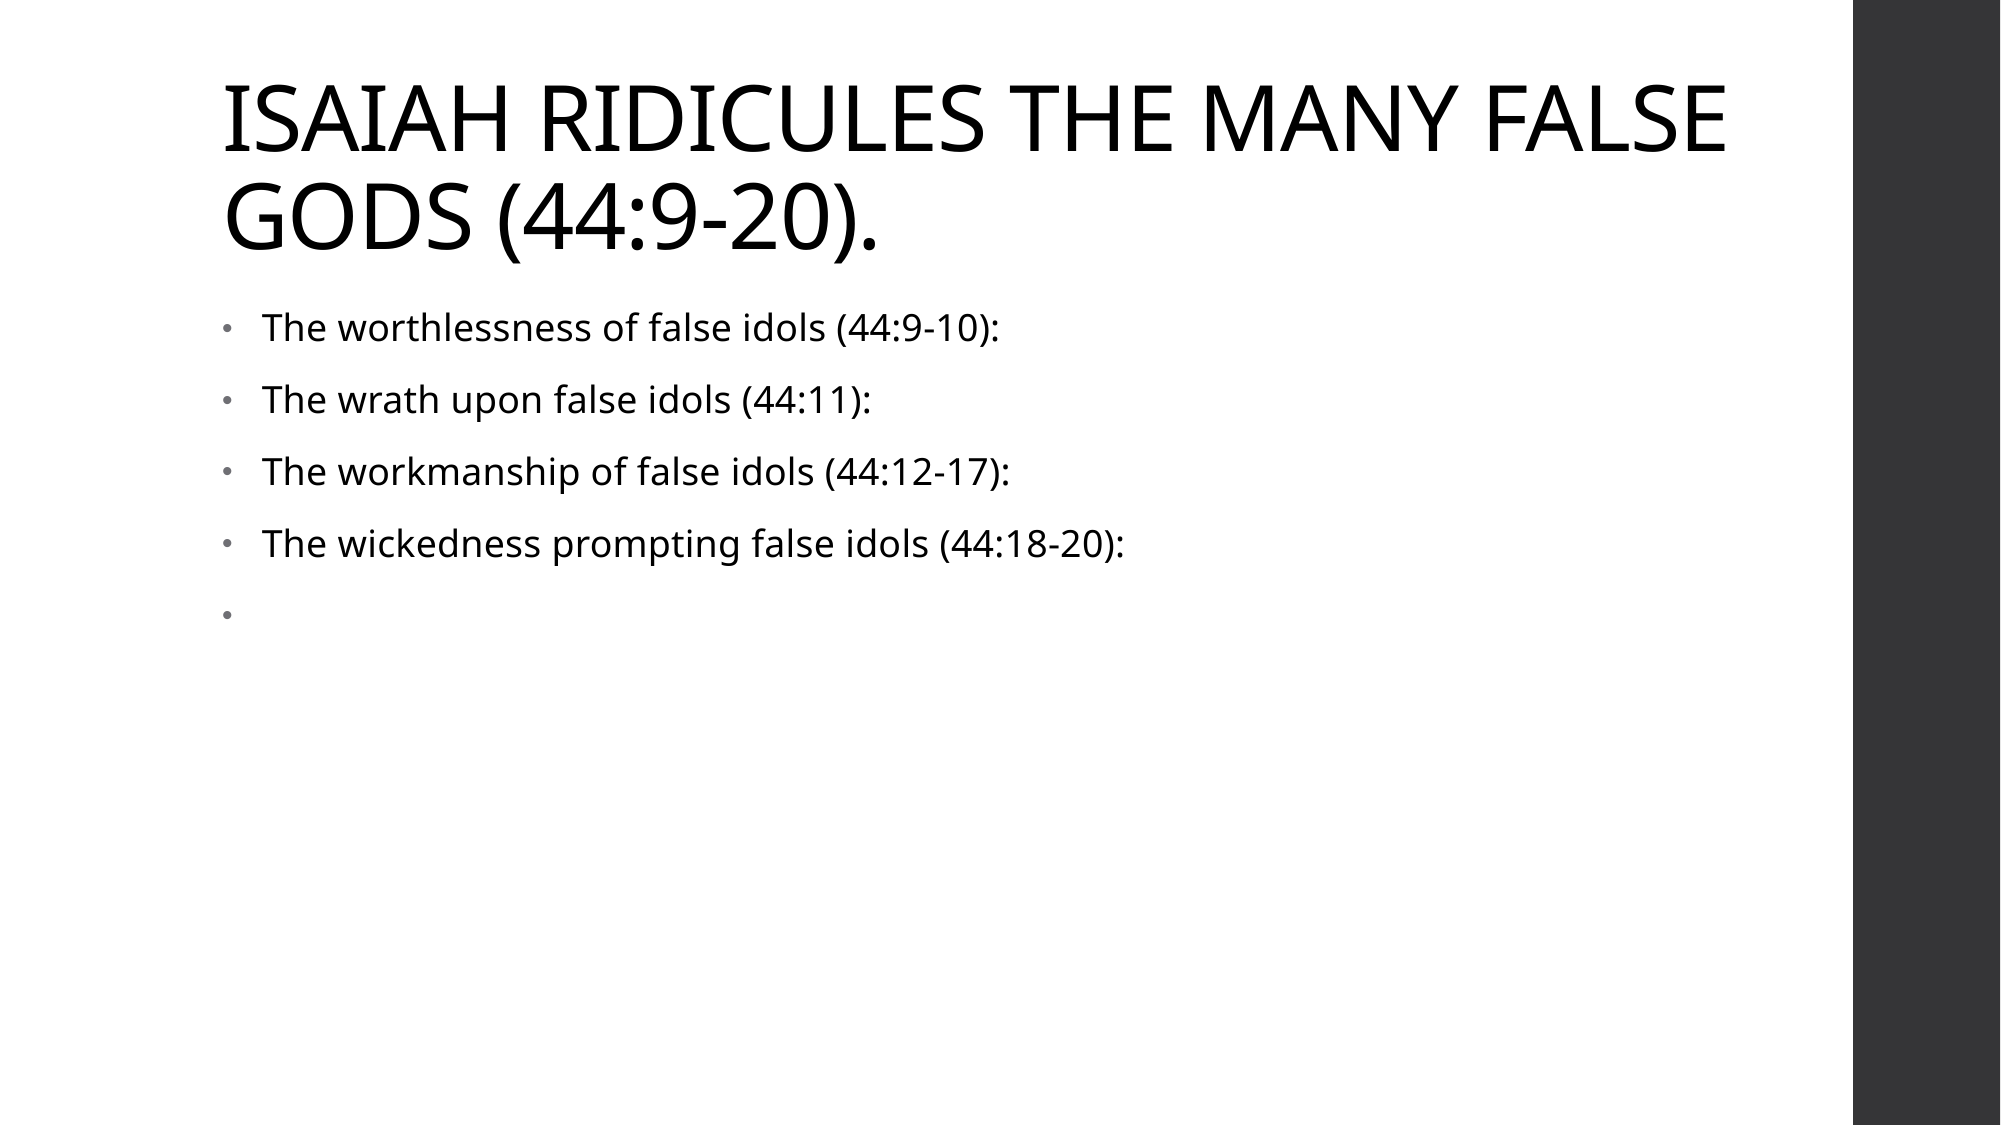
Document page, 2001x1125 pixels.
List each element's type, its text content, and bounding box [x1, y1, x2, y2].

list The worthlessness of false idols (44:9-10): The wrath upon false idols (44:11): The workmanship of false idols (44:12-17): The wickedness prompting false idols (44:18-20): [206, 299, 1617, 1014]
title ISAIAH RIDICULES THE MANY FALSE GODS (44:9-20). [206, 60, 1797, 278]
